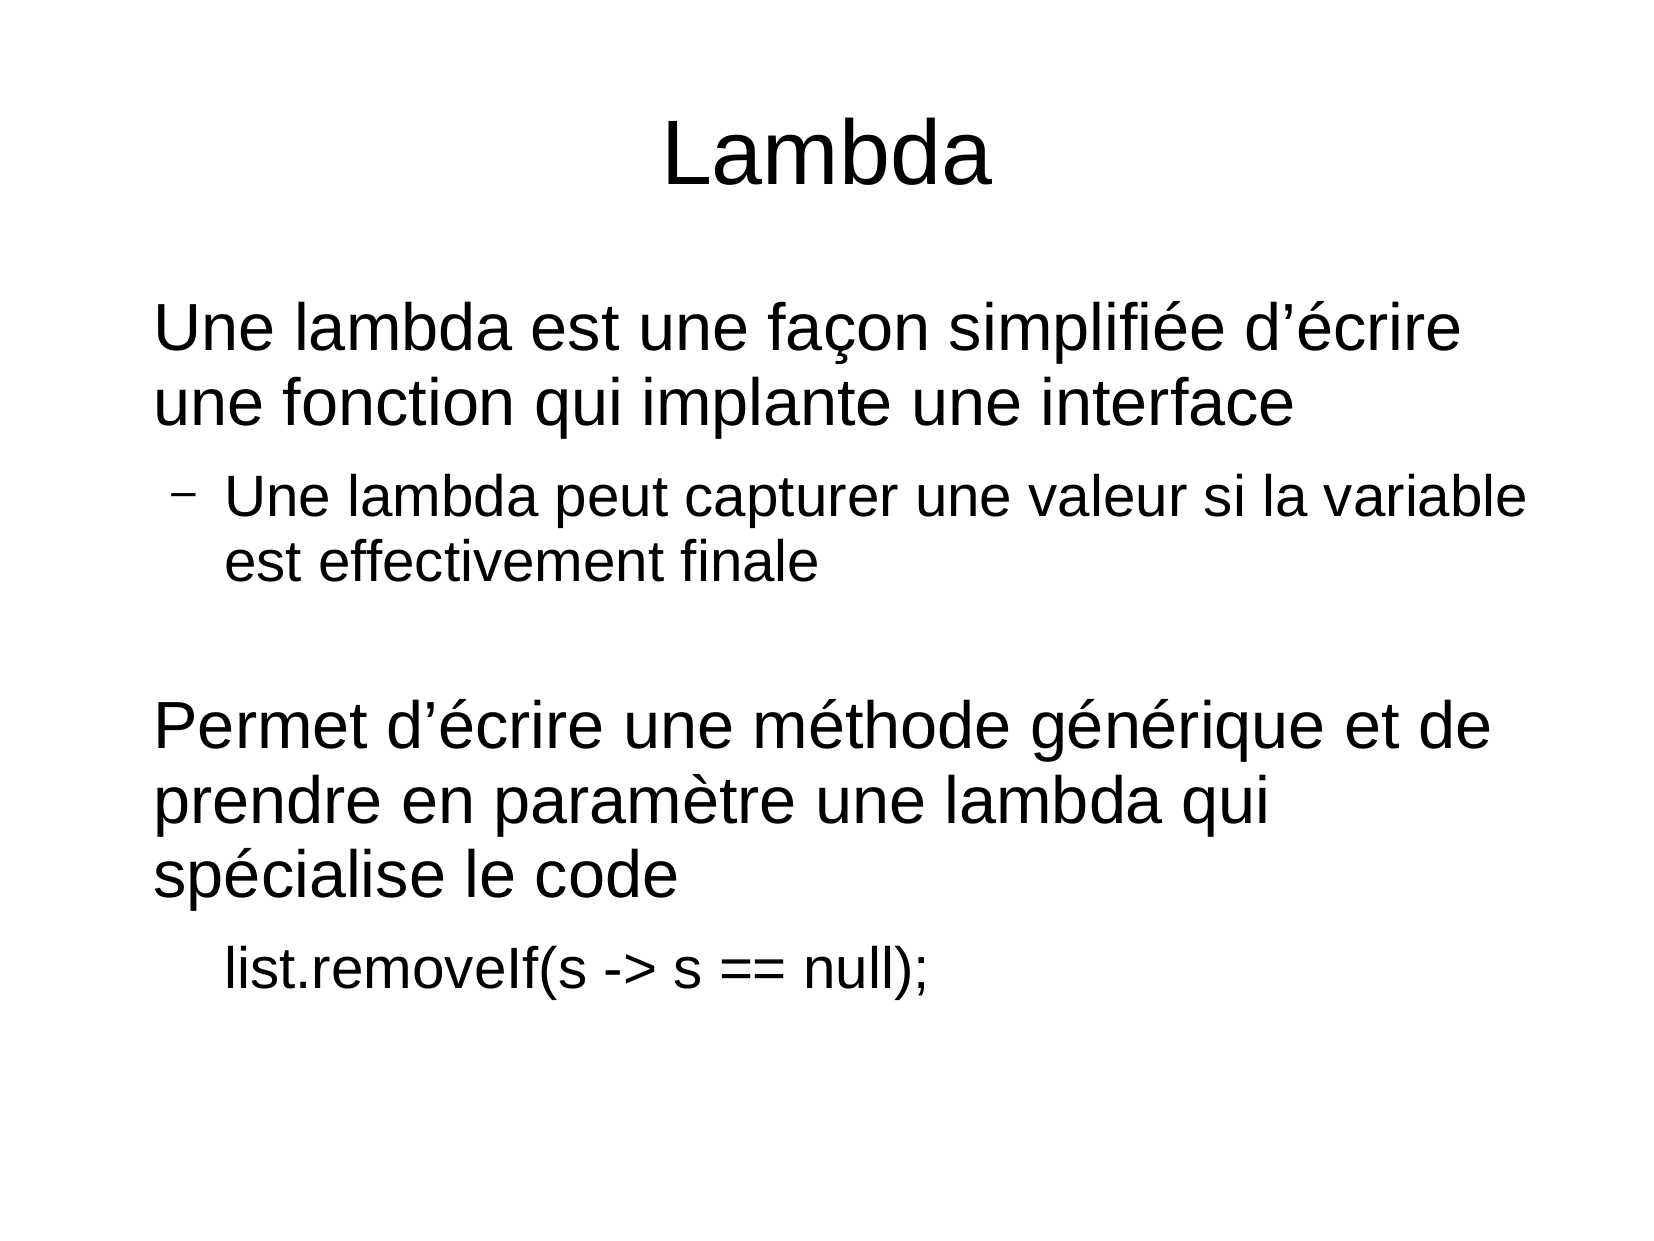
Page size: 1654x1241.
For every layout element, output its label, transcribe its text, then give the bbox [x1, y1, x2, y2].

list Une lambda est une façon simplifiée d’écrire une fonction qui implante une interface Une lambda peut capturer une valeur si la variable est effectivement finale Permet d’écrire une méthode générique et de prendre en paramètre une lambda qui spécialise le code list.removeIf(s -> s == null); [82, 290, 1571, 1010]
title Lambda [82, 49, 1571, 257]
